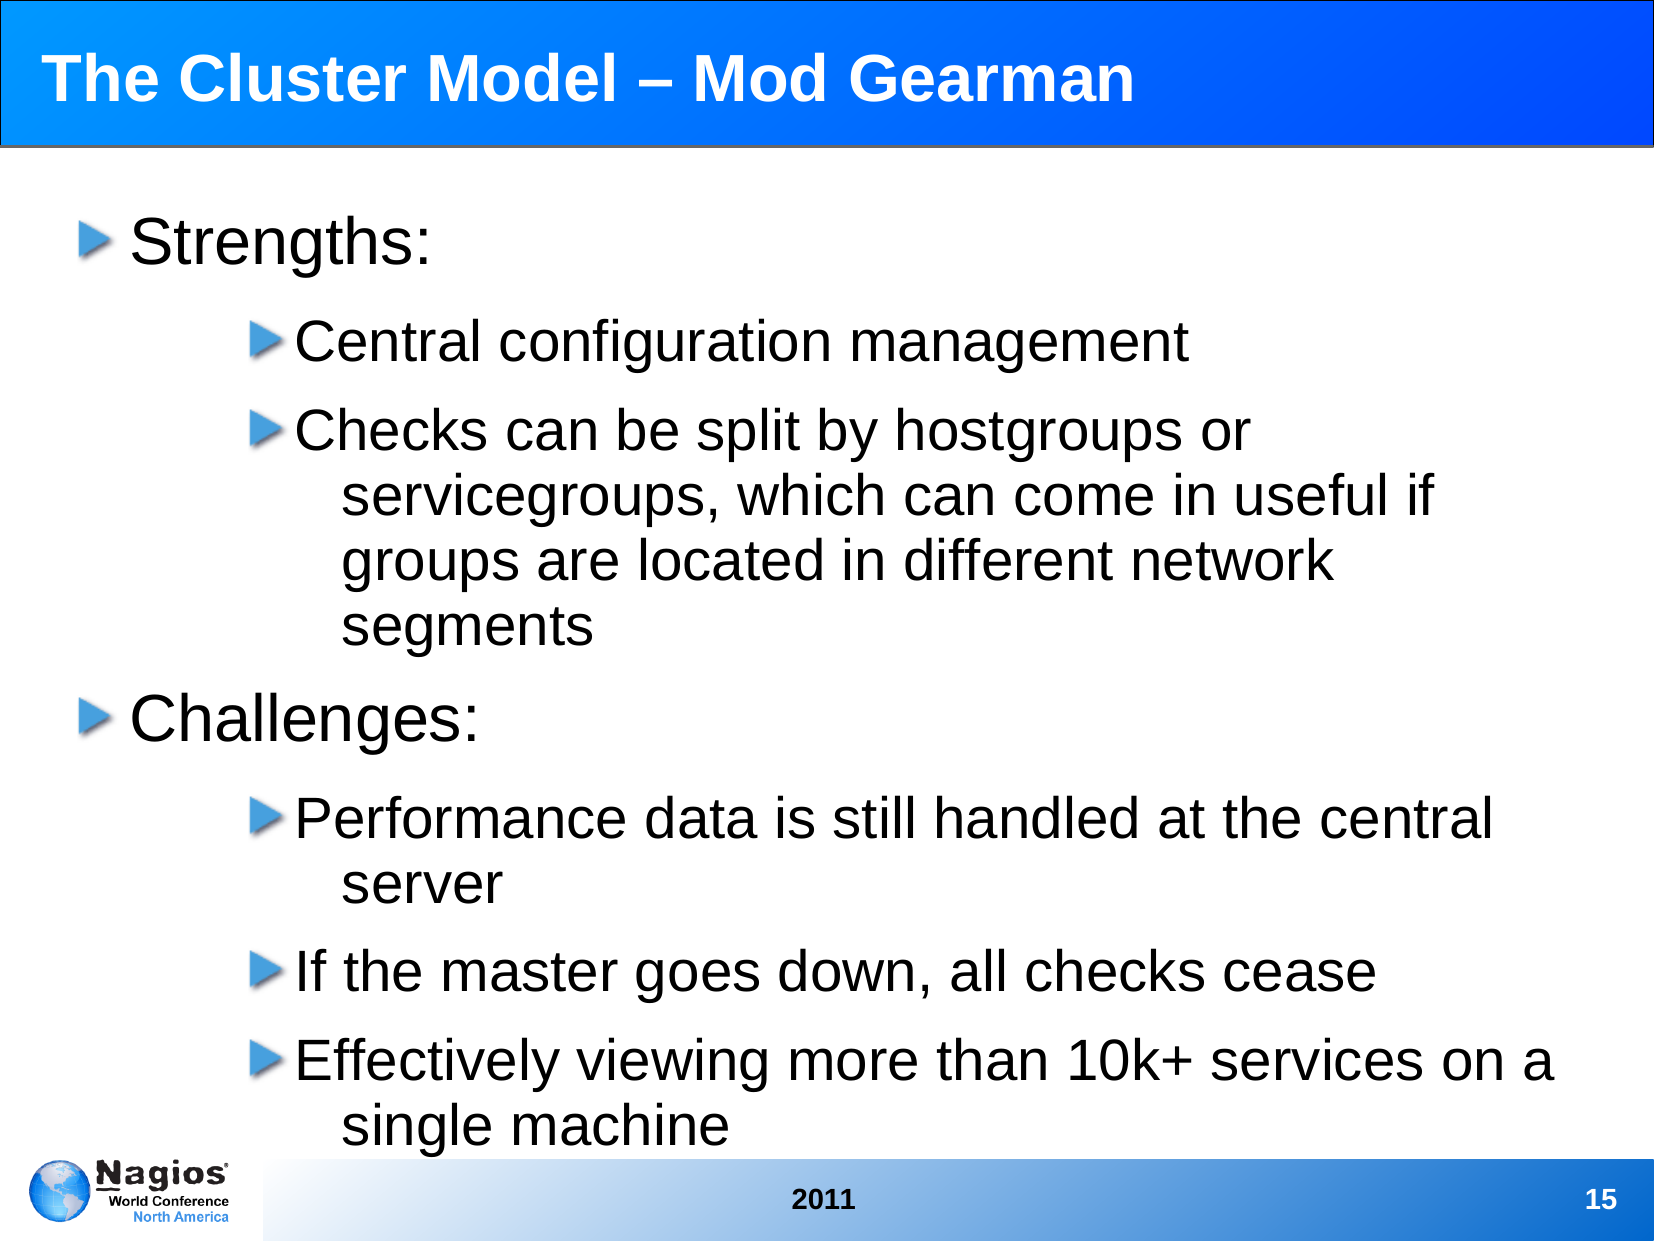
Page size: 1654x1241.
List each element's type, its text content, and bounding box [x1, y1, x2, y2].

picture [29, 1159, 229, 1235]
list Strengths: Central configuration management Checks can be split by hostgroups or servicegroups, which can come in useful if groups are located in different network segments Challenges: Performance data is still handled at the central server If the master goes down, all checks cease Effectively viewing more than 10k+ services on a single machine [58, 204, 1599, 1156]
title The Cluster Model – Mod Gearman [41, 29, 1638, 127]
